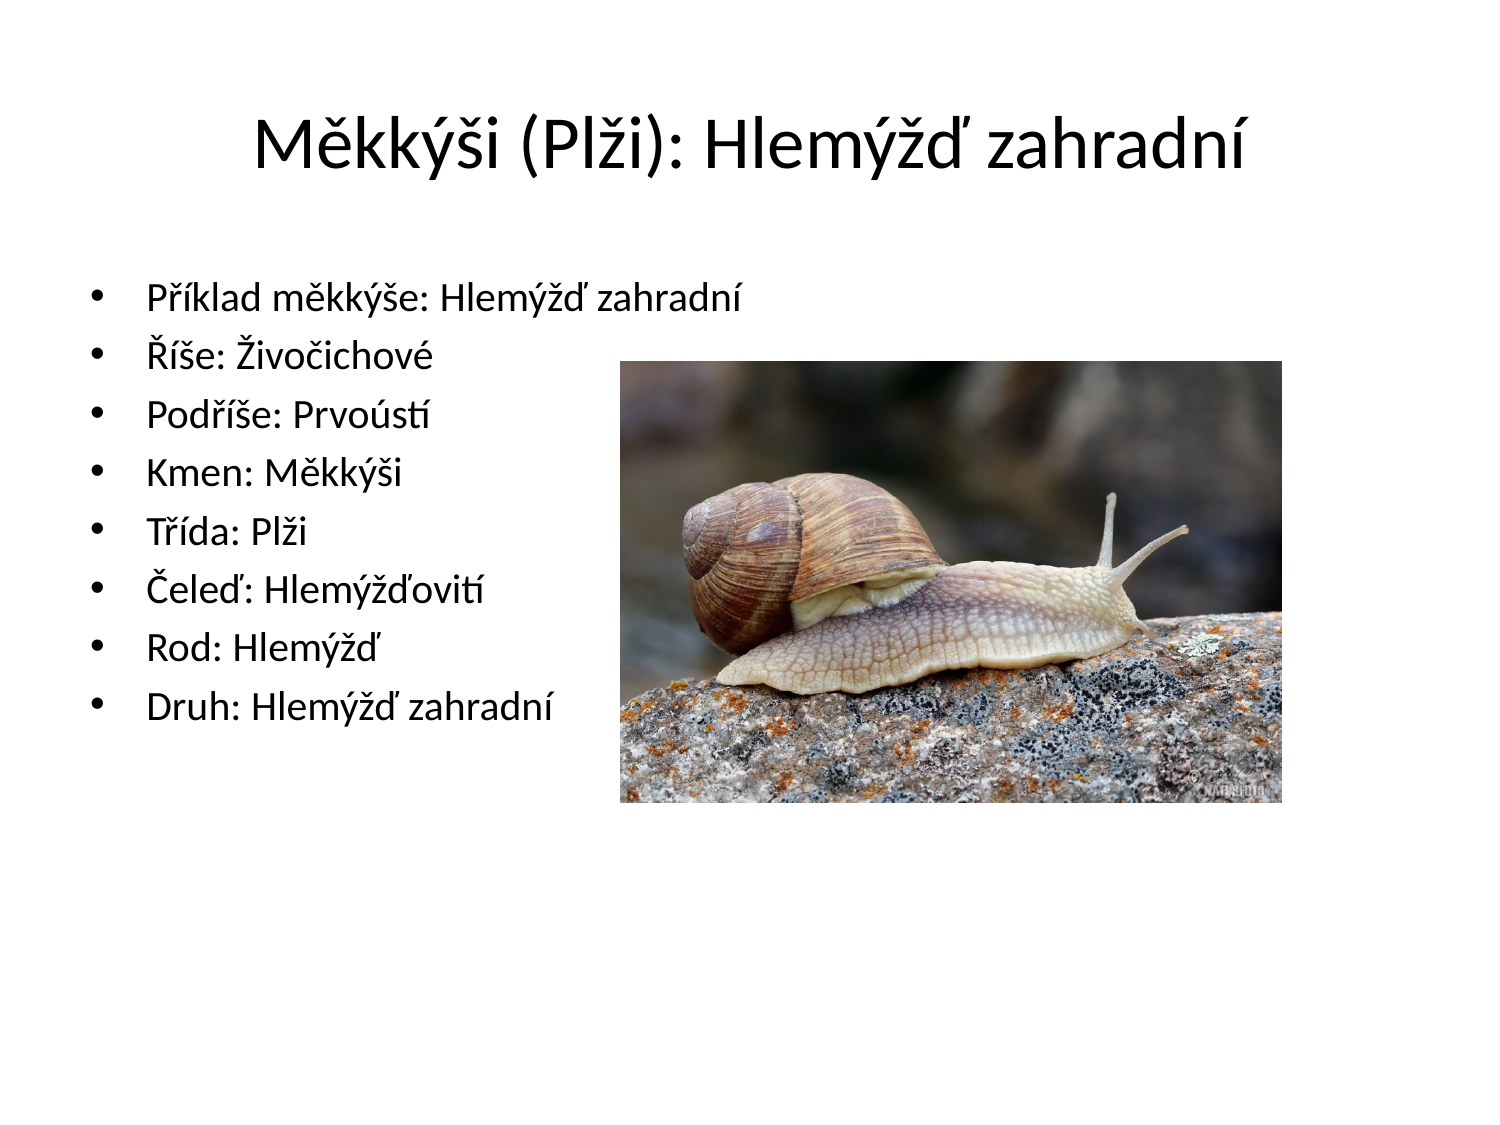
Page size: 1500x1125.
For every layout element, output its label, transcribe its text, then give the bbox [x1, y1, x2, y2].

picture [620, 361, 1282, 803]
title Měkkýši (Plži): Hlemýžď zahradní [75, 45, 1425, 233]
list Příklad měkkýše: Hlemýžď zahradní Říše: Živočichové Podříše: Prvoústí Kmen: Měkkýši Třída: Plži Čeleď: Hlemýžďovití Rod: Hlemýžď Druh: Hlemýžď zahradní [75, 262, 1425, 1005]
